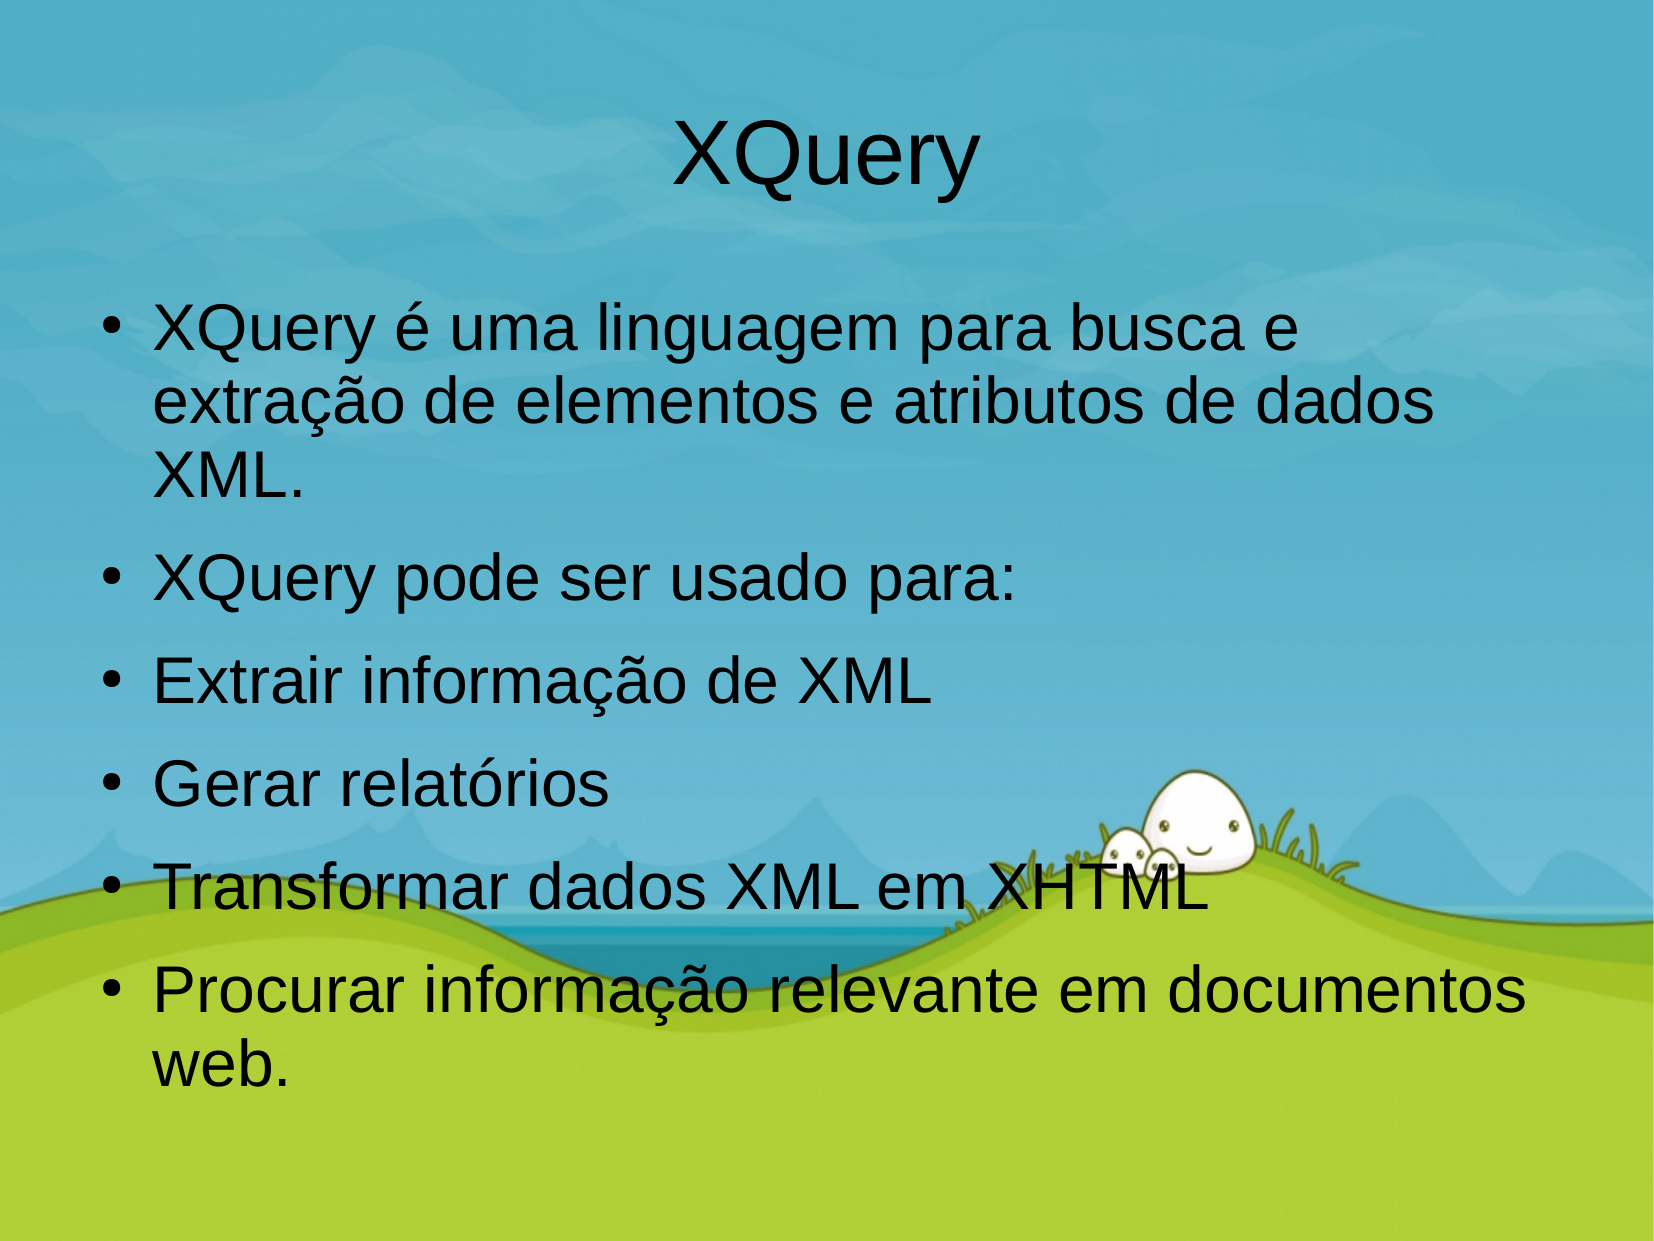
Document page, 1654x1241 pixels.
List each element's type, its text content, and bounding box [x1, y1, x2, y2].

list XQuery é uma linguagem para busca e extração de elementos e atributos de dados XML. XQuery pode ser usado para: Extrair informação de XML Gerar relatórios Transformar dados XML em XHTML Procurar informação relevante em documentos web. [82, 290, 1571, 1109]
title XQuery [82, 49, 1571, 257]
picture [0, 0, 1654, 1241]
